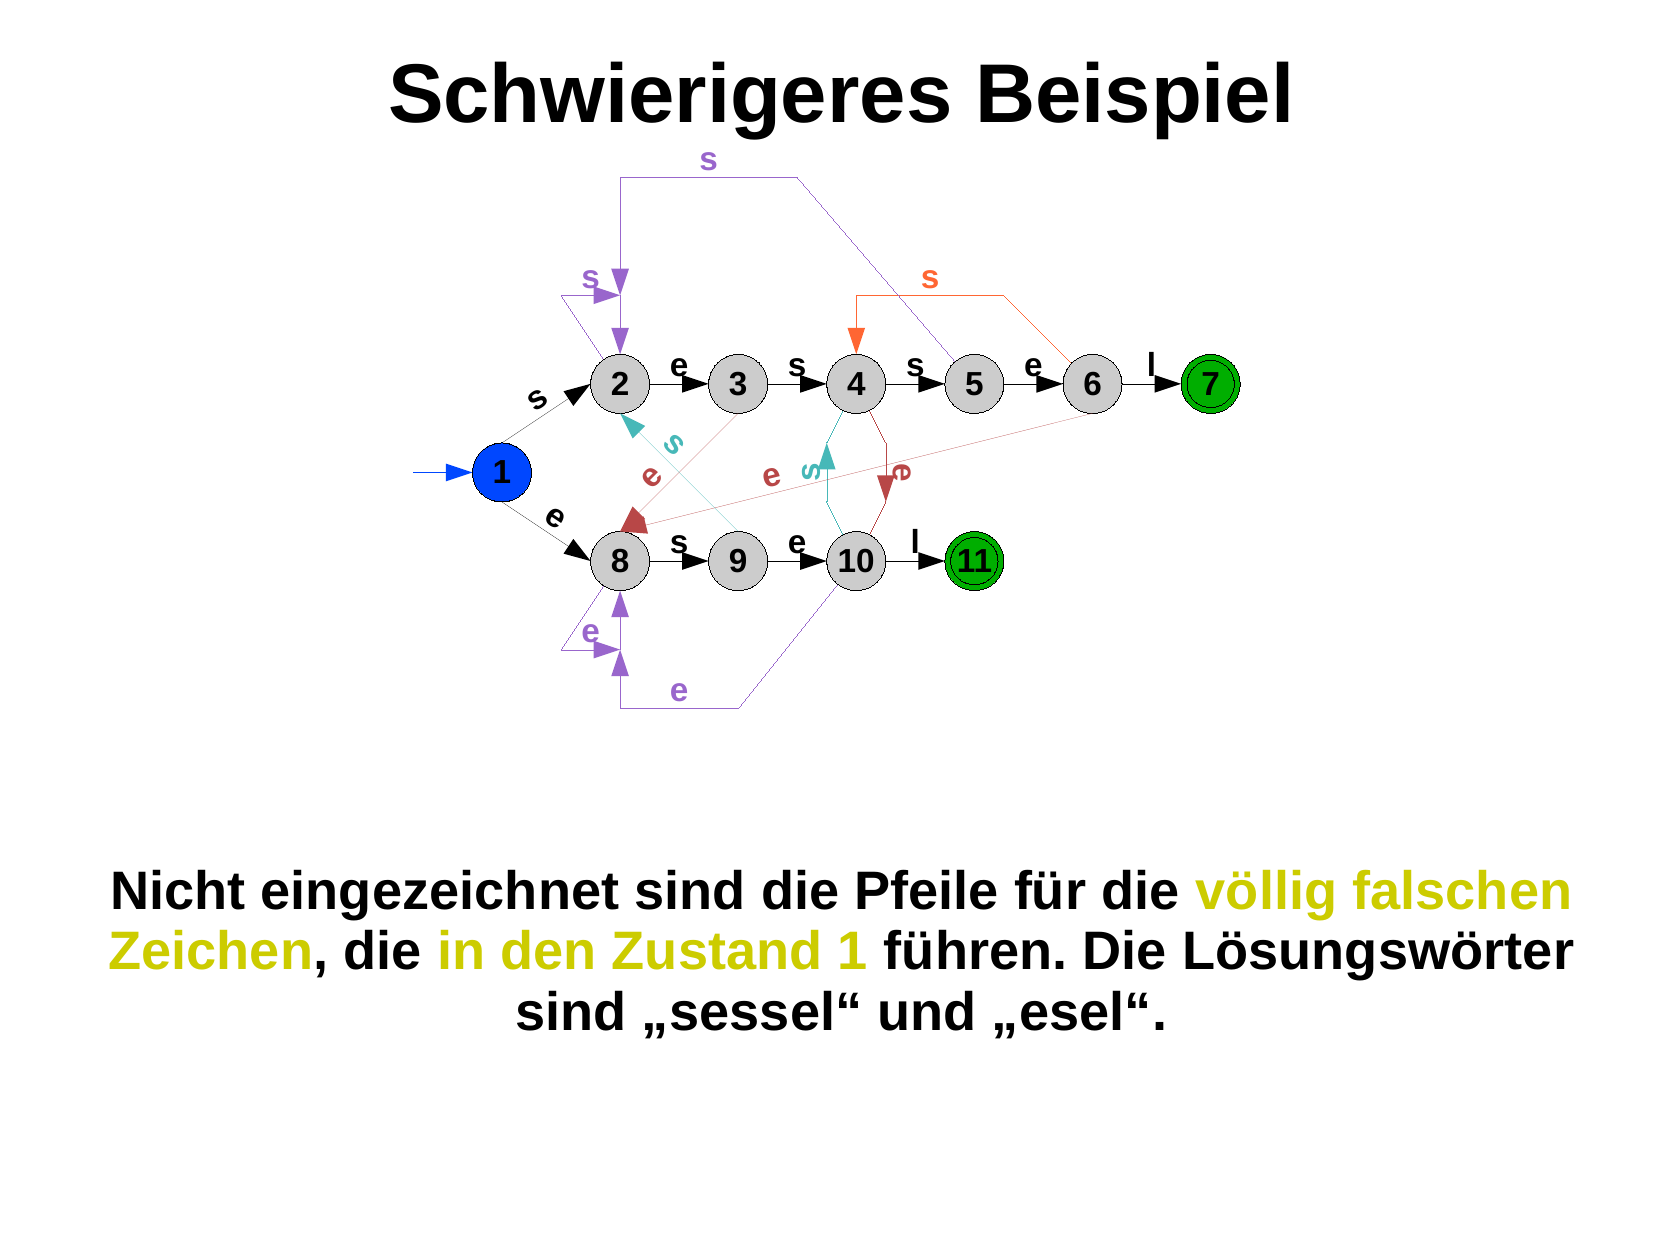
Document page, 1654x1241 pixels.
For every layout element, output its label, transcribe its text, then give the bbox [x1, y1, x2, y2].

text_box 8 [590, 531, 650, 591]
text_box 4 [826, 354, 886, 414]
text_box 11 [950, 537, 999, 585]
text_box [1181, 354, 1241, 414]
text_box 1 [472, 442, 532, 502]
text_box 2 [590, 354, 650, 414]
text_box [944, 531, 1004, 591]
text_box Nicht eingezeichnet sind die Pfeile für die völlig falschen Zeichen, die in den Zustand 1 führen. Die Lösungswörter sind „sessel“ und „esel“. [88, 852, 1595, 1063]
text_box 9 [708, 531, 768, 591]
text_box 10 [826, 531, 886, 591]
text_box 7 [1187, 360, 1235, 408]
text_box 6 [1062, 354, 1123, 414]
text_box Schwierigeres Beispiel [88, 39, 1595, 148]
text_box 5 [944, 354, 1004, 414]
text_box 3 [708, 354, 768, 414]
